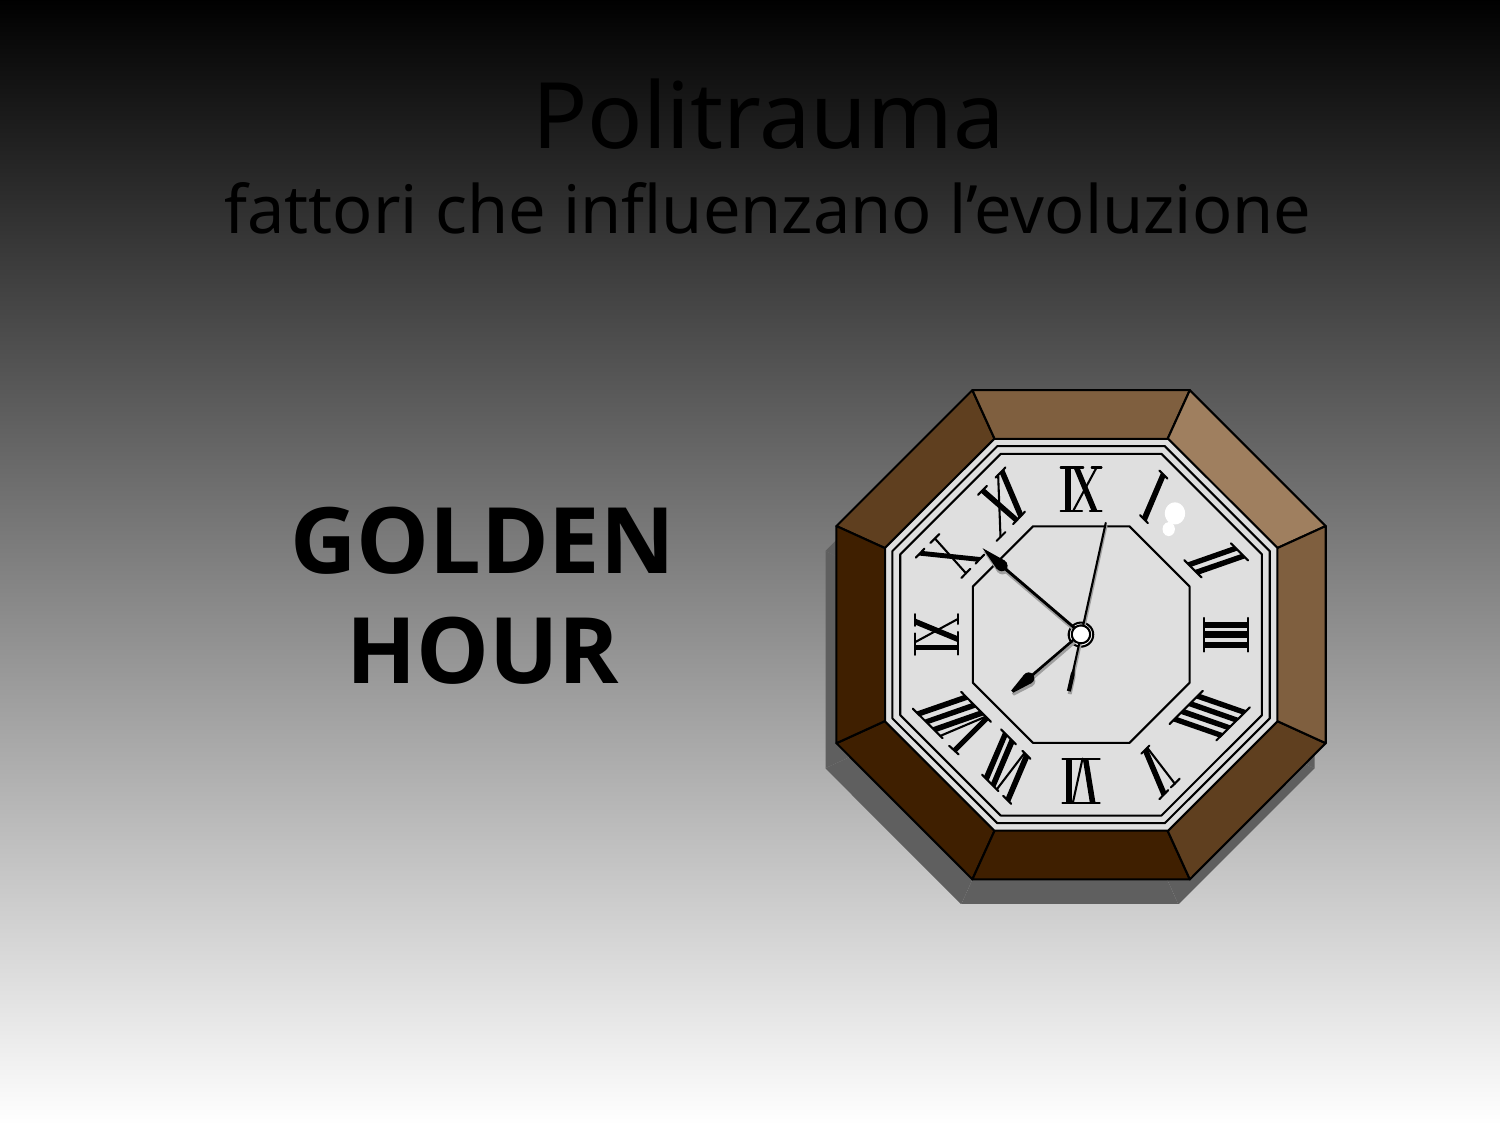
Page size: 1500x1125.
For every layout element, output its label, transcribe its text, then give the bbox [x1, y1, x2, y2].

subtitle GOLDEN HOUR [0, 474, 825, 866]
title Politrauma fattori che influenzano l’evoluzione [125, 50, 1413, 288]
chart [825, 387, 1328, 904]
